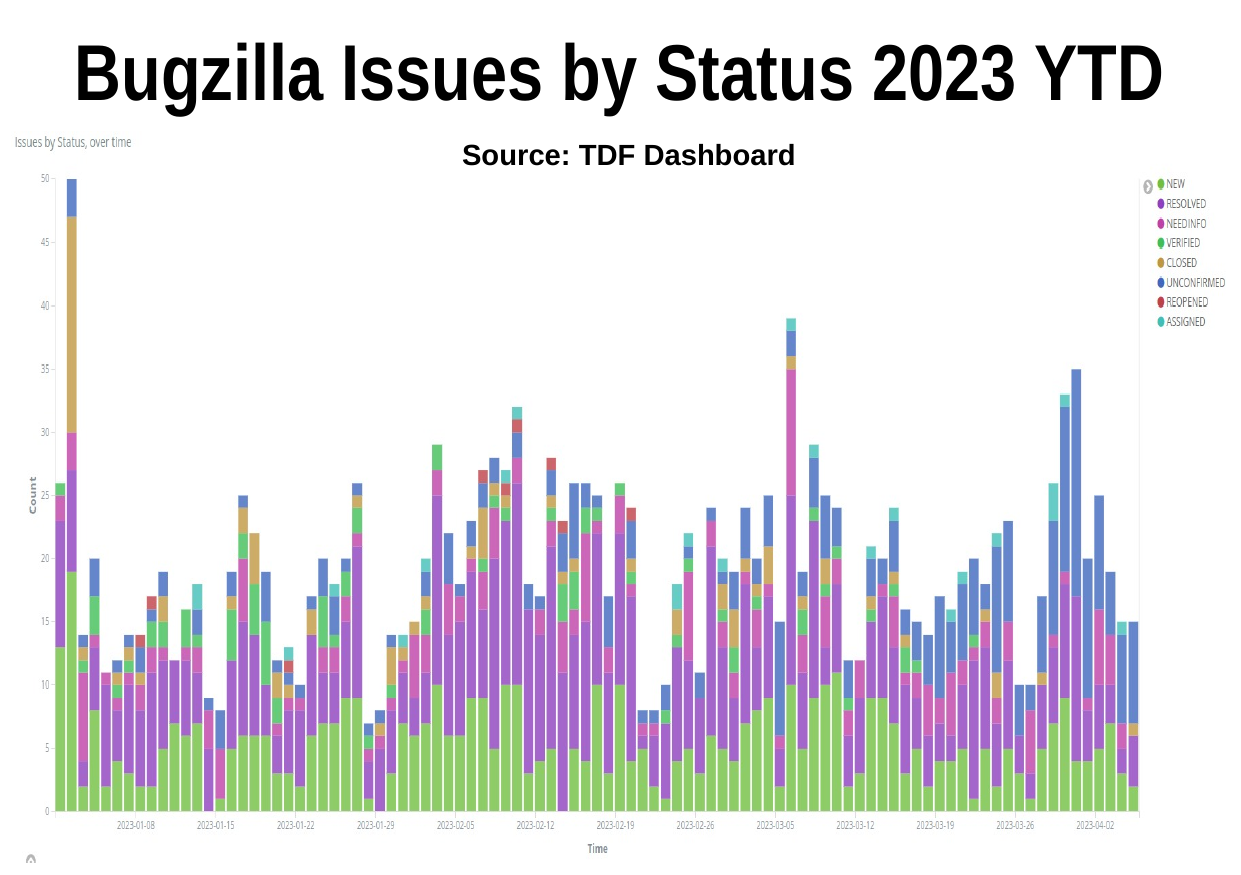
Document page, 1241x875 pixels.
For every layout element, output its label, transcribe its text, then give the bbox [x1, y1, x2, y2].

text_box Source: TDF Dashboard [447, 131, 812, 185]
picture [11, 132, 1229, 863]
title Bugzilla Issues by Status 2023 YTD [11, 12, 1229, 132]
